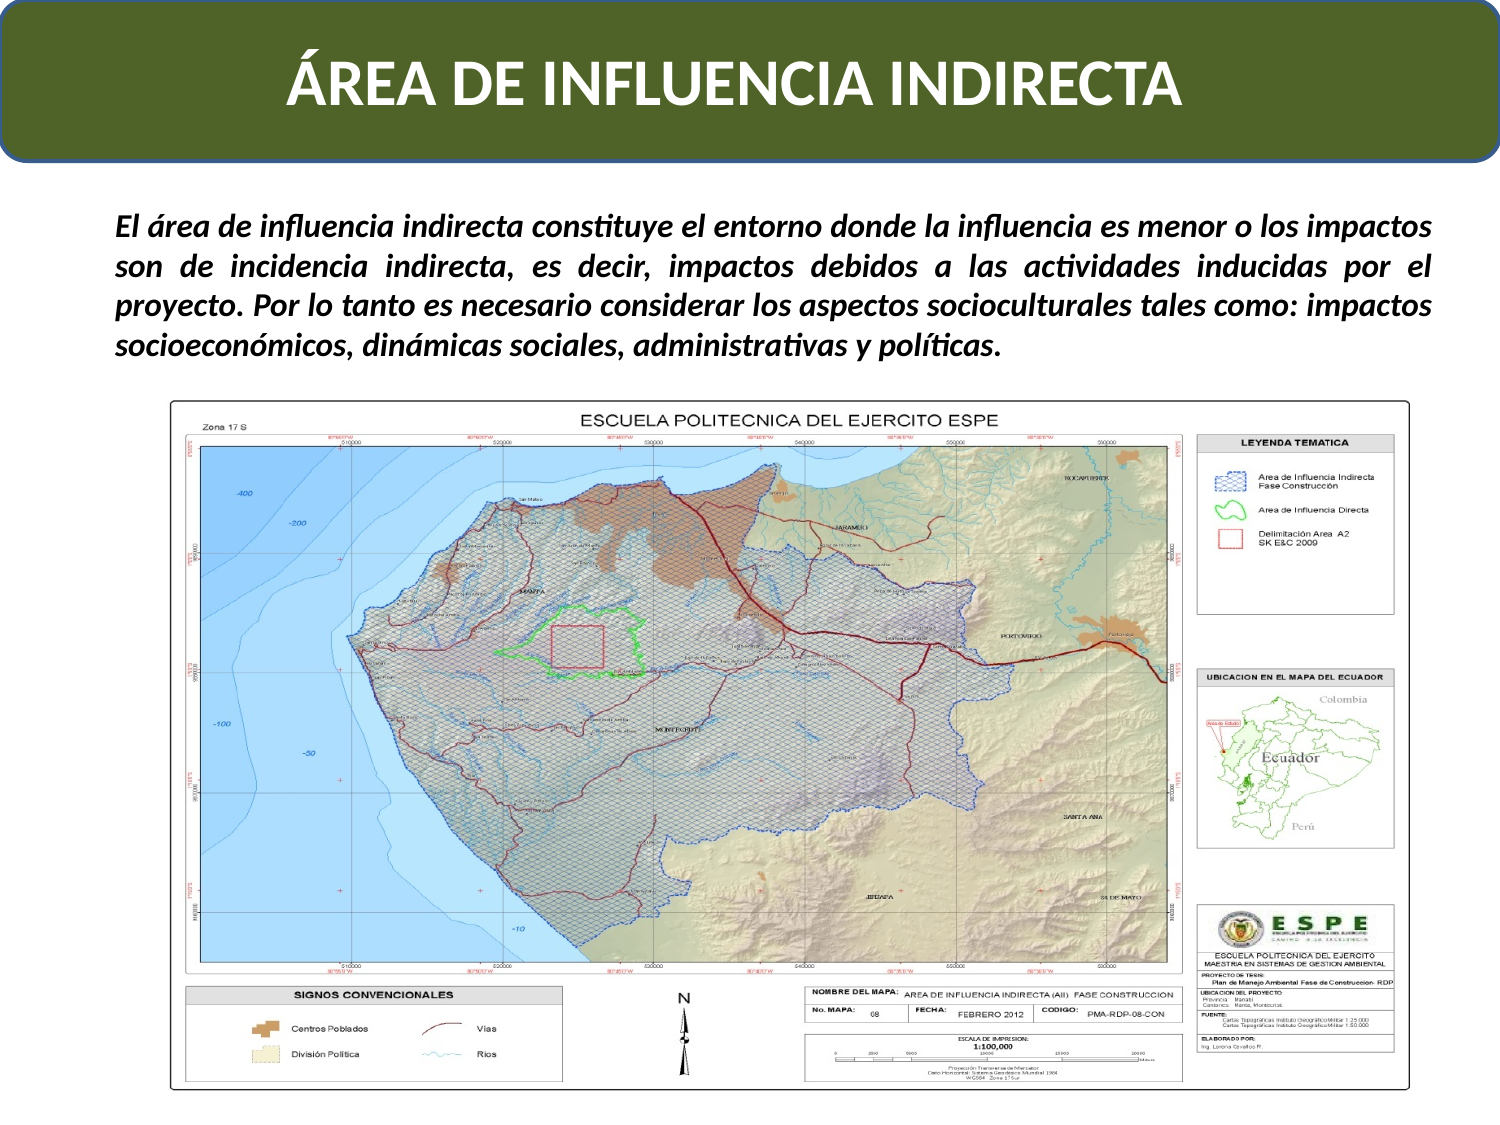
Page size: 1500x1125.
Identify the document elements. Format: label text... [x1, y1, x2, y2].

picture [147, 393, 1418, 1107]
text_box El área de influencia indirecta constituye el entorno donde la influencia es menor o los impactos son de incidencia indirecta, es decir, impactos debidos a las actividades inducidas por el proyecto. Por lo tanto es necesario considerar los aspectos socioculturales tales como: impactos socioeconómicos, dinámicas sociales, administrativas y políticas. [100, 196, 1447, 371]
text_box ÁREA DE INFLUENCIA INDIRECTA [0, 31, 1471, 127]
text_box [0, 0, 1500, 161]
